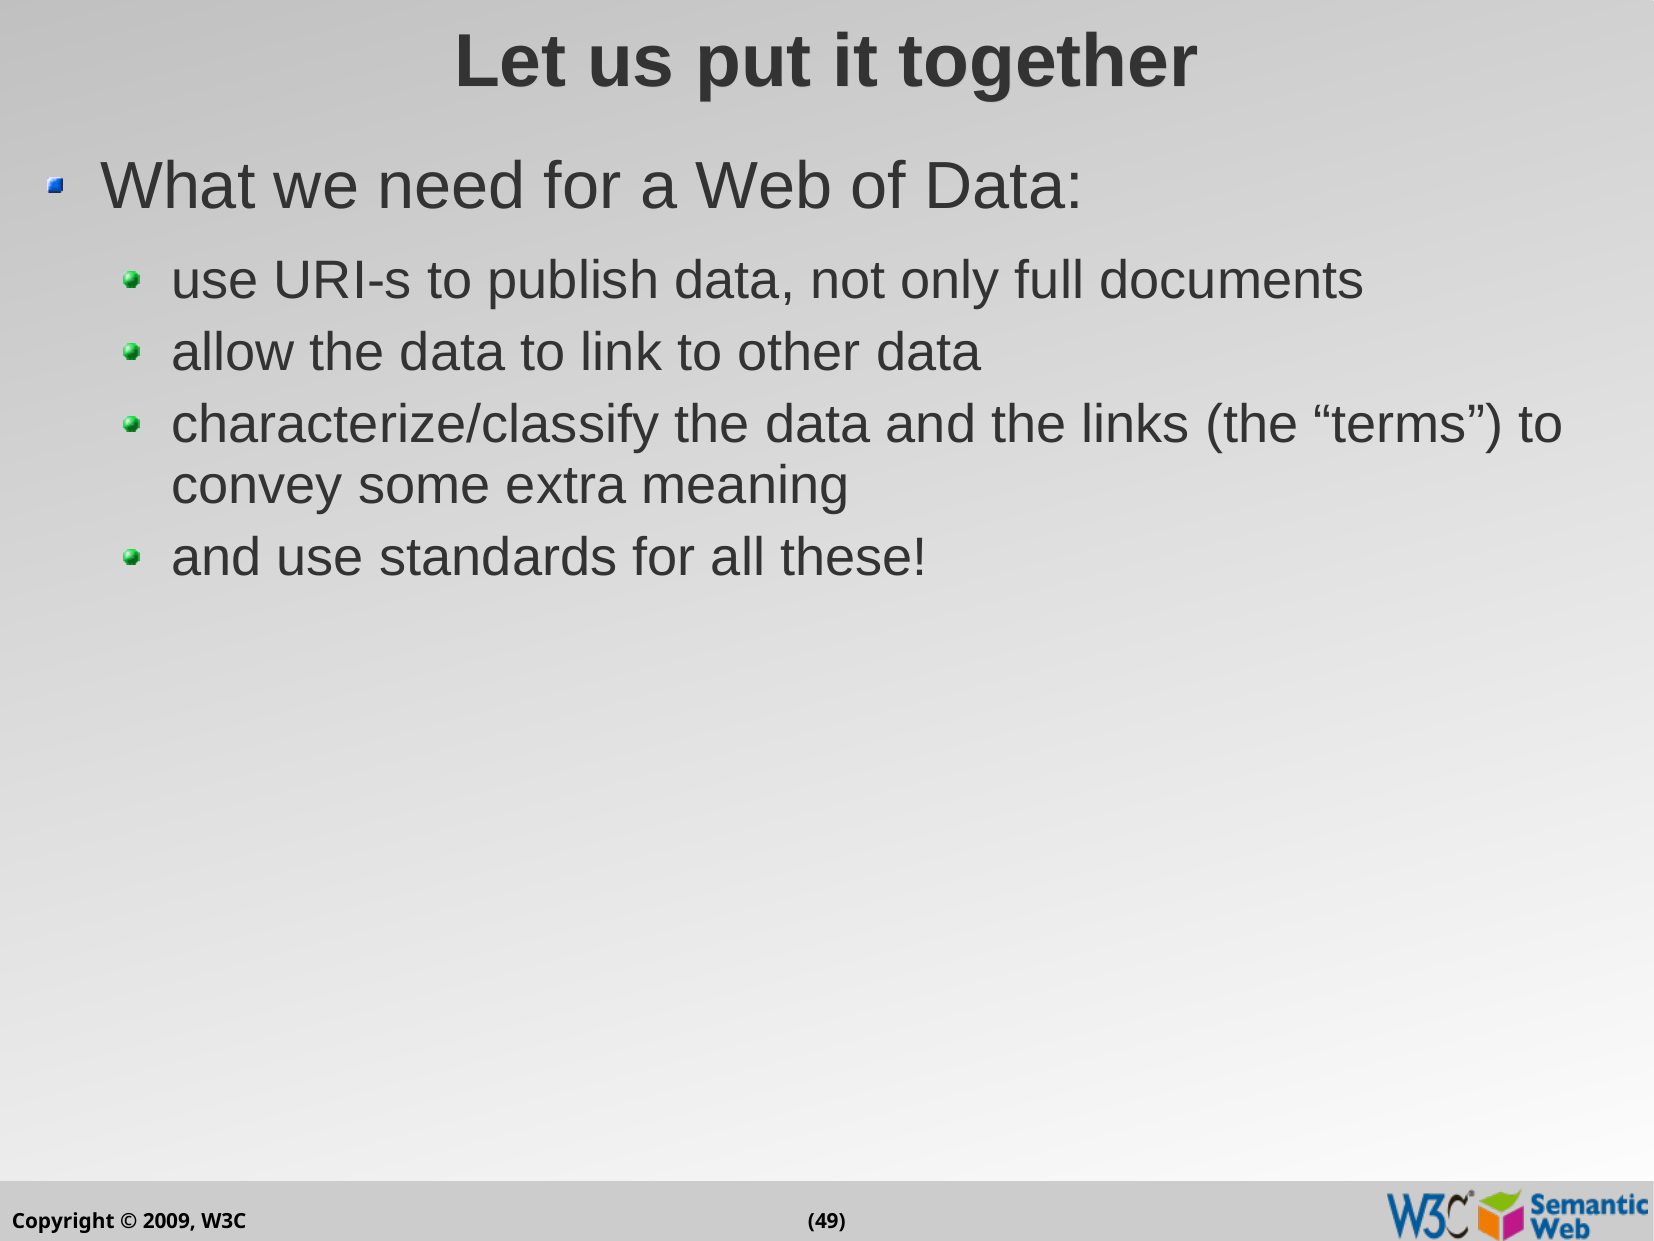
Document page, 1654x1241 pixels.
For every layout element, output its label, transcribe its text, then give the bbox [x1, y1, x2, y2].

title Let us put it together [0, 0, 1654, 119]
picture [1387, 1187, 1648, 1241]
list What we need for a Web of Data: use URI-s to publish data, not only full documents allow the data to link to other data characterize/classify the data and the links (the “terms”) to convey some extra meaning and use standards for all these! [29, 147, 1624, 1134]
